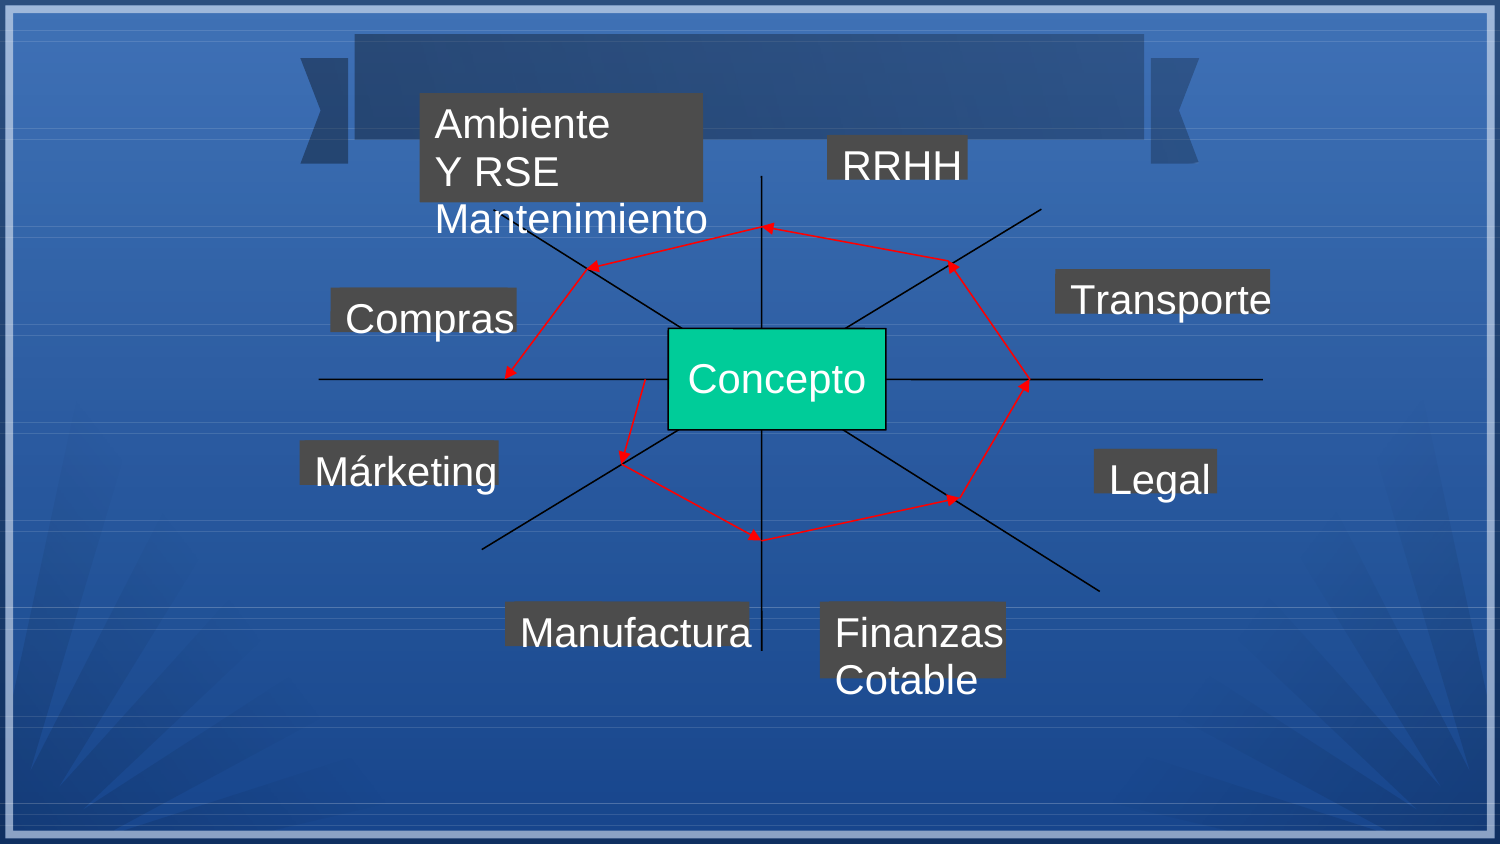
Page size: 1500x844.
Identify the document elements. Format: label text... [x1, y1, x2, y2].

text_box Transporte [1055, 269, 1271, 314]
text_box RRHH [939, 167, 955, 180]
text_box Compras [330, 287, 517, 333]
text_box Márketing [333, 463, 342, 485]
text_box Compras [417, 313, 426, 333]
text_box RRHH [879, 154, 895, 165]
text_box Compras [405, 313, 414, 333]
text_box RRHH [848, 154, 864, 165]
text_box Ambiente Y RSE Mantenimiento [419, 93, 704, 203]
text_box Compras [381, 313, 393, 331]
text_box Márketing [299, 440, 499, 485]
text_box RRHH [909, 167, 925, 180]
text_box Concepto [814, 373, 826, 391]
text_box Transporte [1206, 294, 1218, 312]
text_box Transporte [1182, 294, 1194, 312]
text_box Transporte [1139, 294, 1149, 314]
text_box Legal [1093, 448, 1218, 494]
text_box Legal [1161, 474, 1172, 491]
text_box Márketing [458, 466, 468, 485]
text_box Compras [439, 313, 451, 331]
text_box RRHH [879, 168, 895, 180]
text_box RRHH [827, 135, 968, 180]
text_box RRHH [848, 168, 864, 180]
text_box Márketing [480, 466, 491, 483]
text_box Concepto [668, 356, 886, 402]
text_box Finanzas Cotable [819, 601, 1006, 679]
text_box Manufactura [505, 601, 750, 647]
